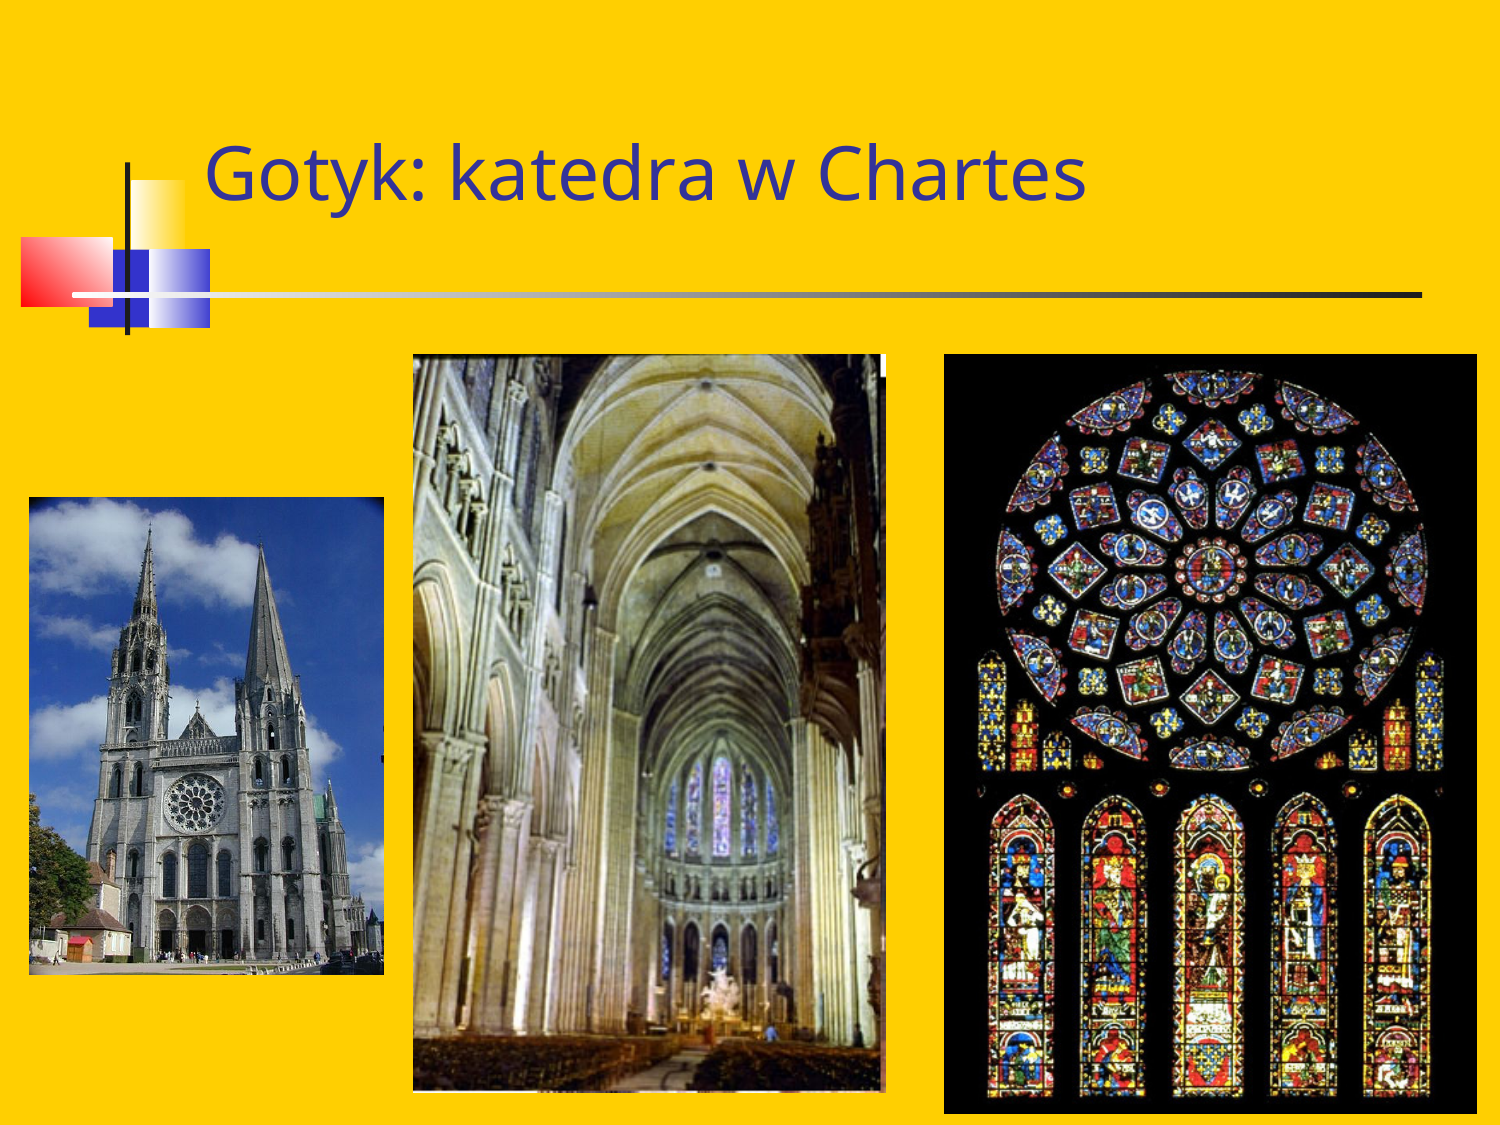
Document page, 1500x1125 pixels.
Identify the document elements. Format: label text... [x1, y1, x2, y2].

picture [29, 497, 384, 975]
picture [413, 354, 886, 1093]
title Gotyk: katedra w Chartes [188, 53, 1468, 290]
picture [944, 354, 1477, 1114]
